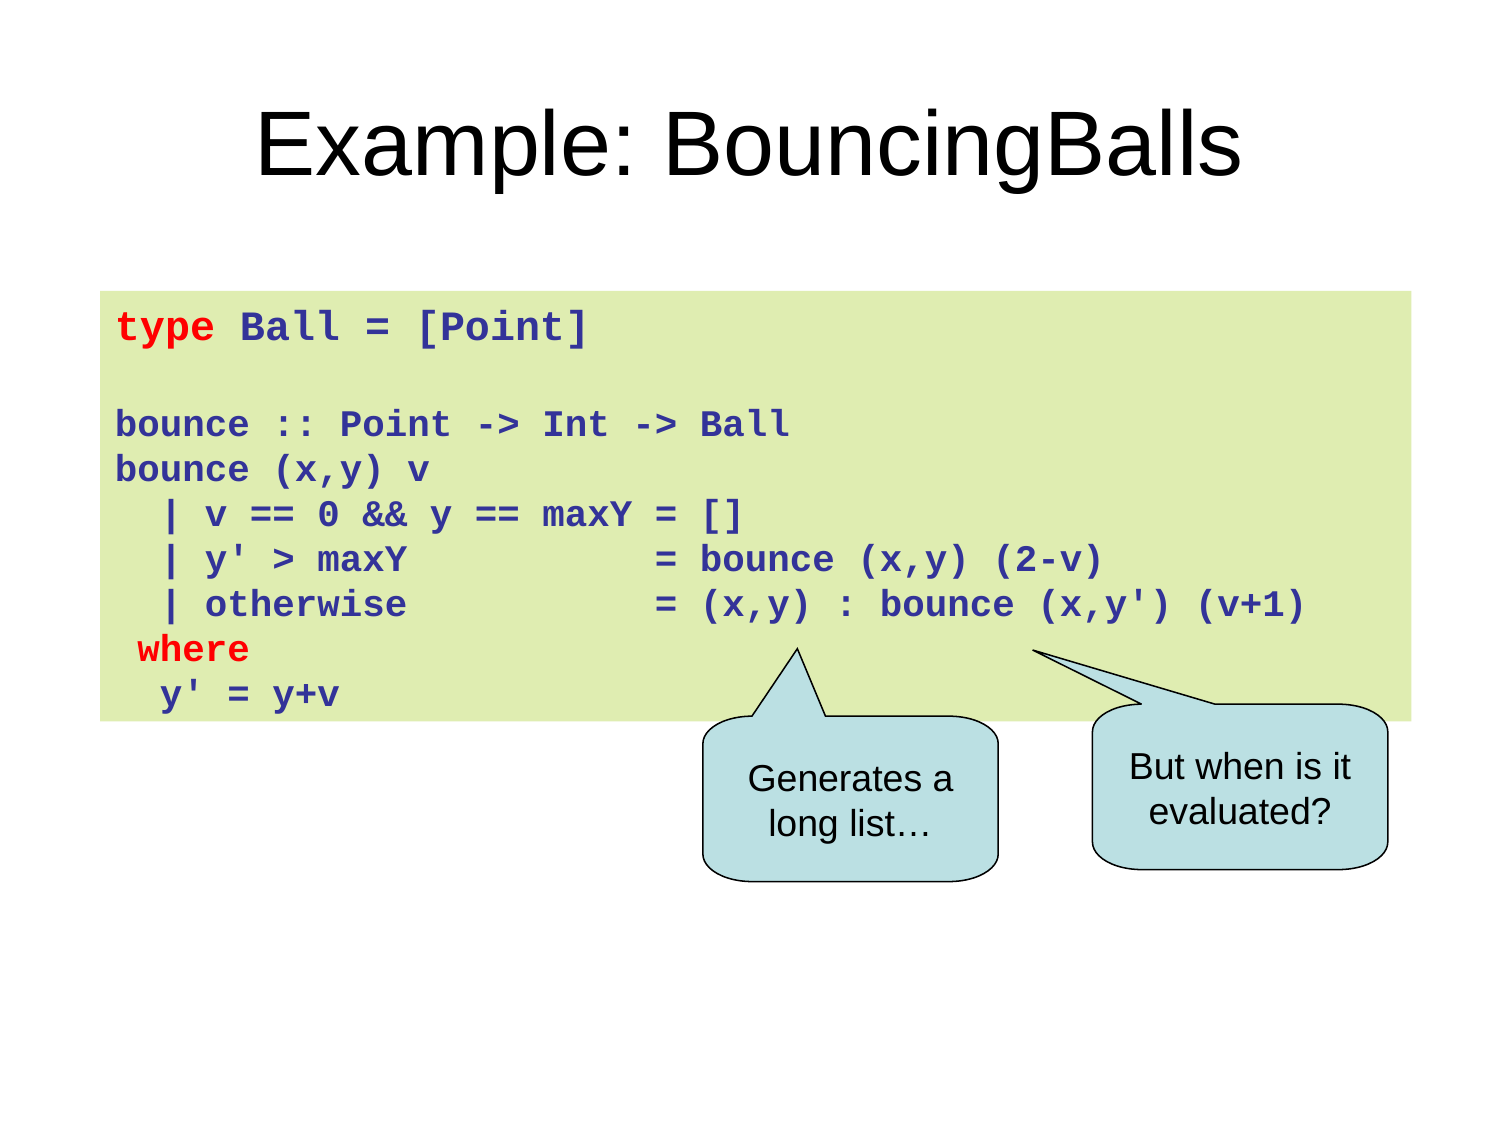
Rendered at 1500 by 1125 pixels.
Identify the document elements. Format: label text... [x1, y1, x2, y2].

text_box Generates a long list… [702, 648, 999, 882]
title Example: BouncingBalls [75, 45, 1426, 233]
text_box But when is it evaluated? [1032, 650, 1388, 870]
text_box type Ball = [Point] bounce :: Point -> Int -> Ball bounce (x,y) v | v == 0 && y == maxY = [] | y' > maxY = bounce (x,y) (2-v) | otherwise = (x,y) : bounce (x,y') (v+1) where y' = y+v [100, 290, 1412, 722]
